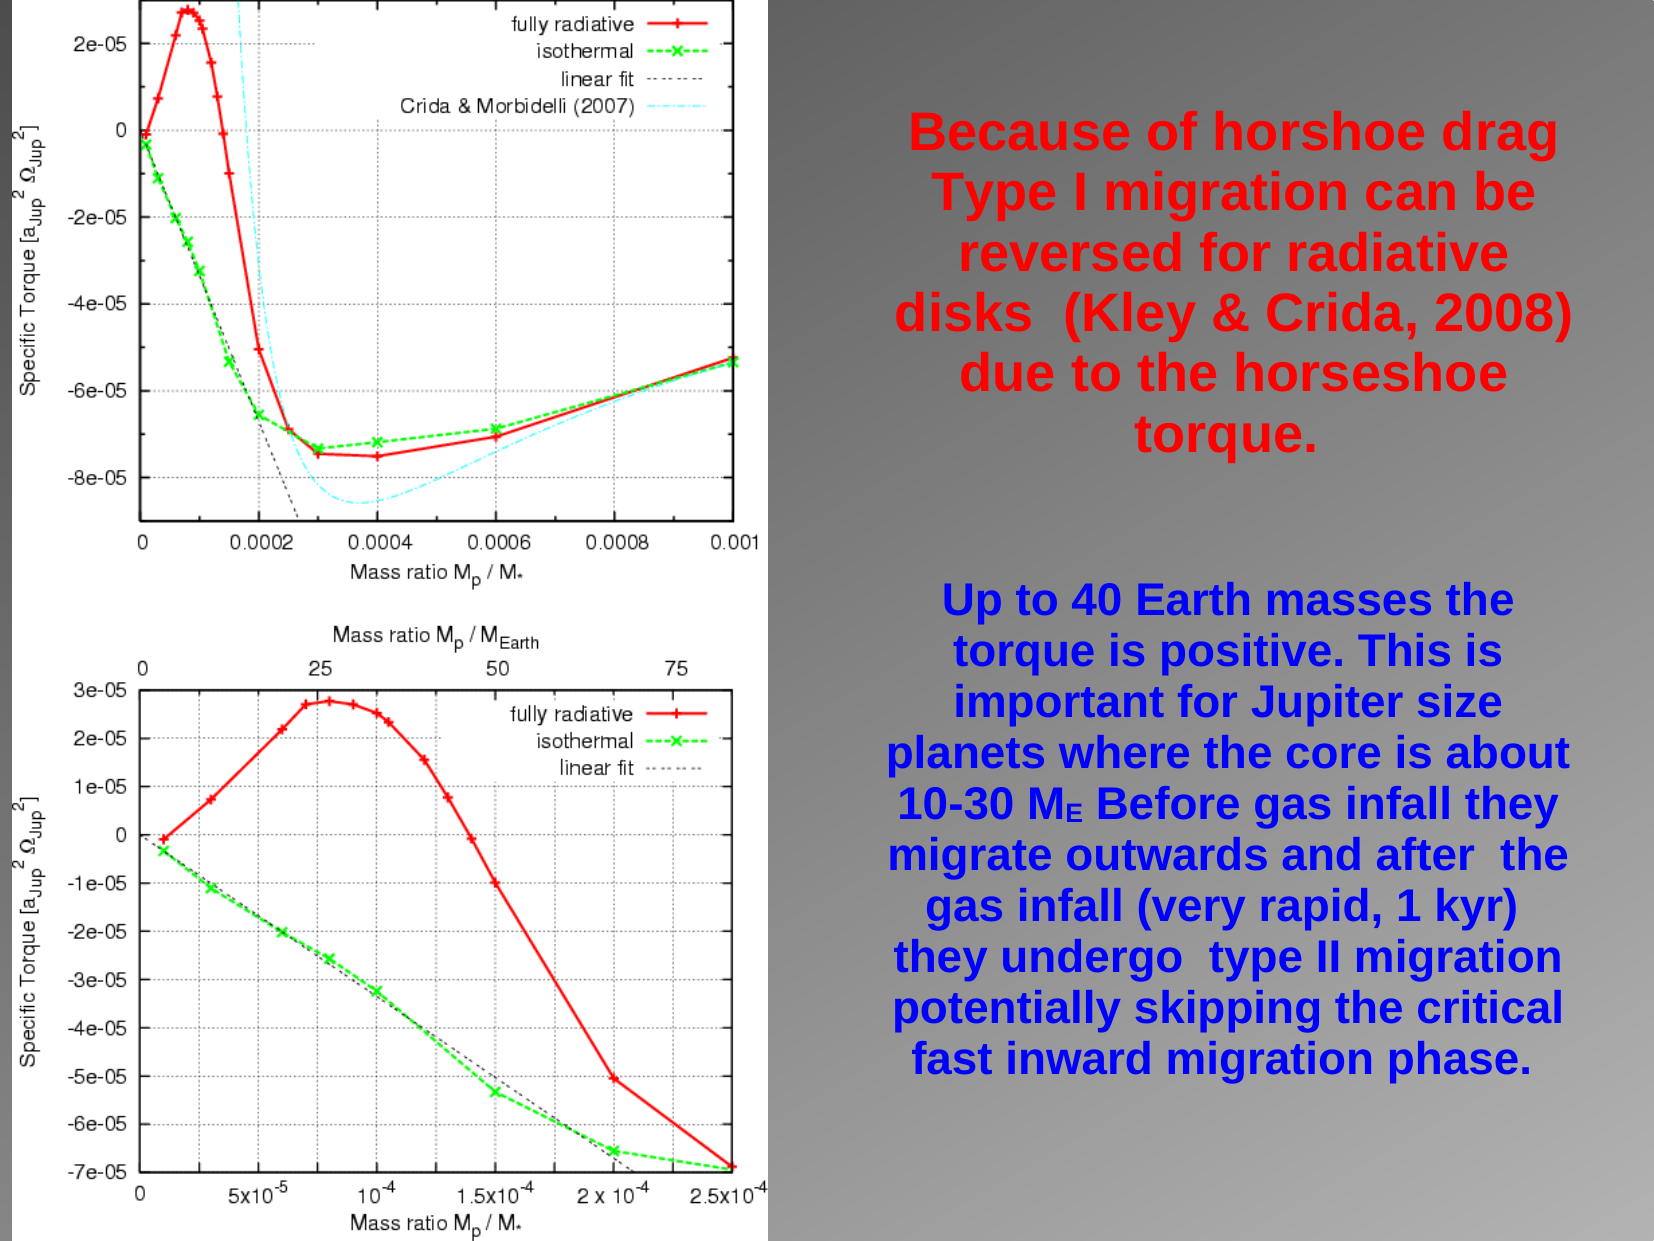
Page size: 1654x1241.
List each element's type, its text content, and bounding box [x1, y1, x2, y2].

text_box Up to 40 Earth masses the torque is positive. This is important for Jupiter size planets where the core is about 10-30 ME Before gas infall they migrate outwards and after the gas infall (very rapid, 1 kyr) they undergo type II migration potentially skipping the critical fast inward migration phase. [862, 566, 1595, 1107]
text_box Because of horshoe drag Type I migration can be reversed for radiative disks (Kley & Crida, 2008) due to the horseshoe torque. [879, 94, 1589, 472]
picture [12, 0, 768, 1241]
